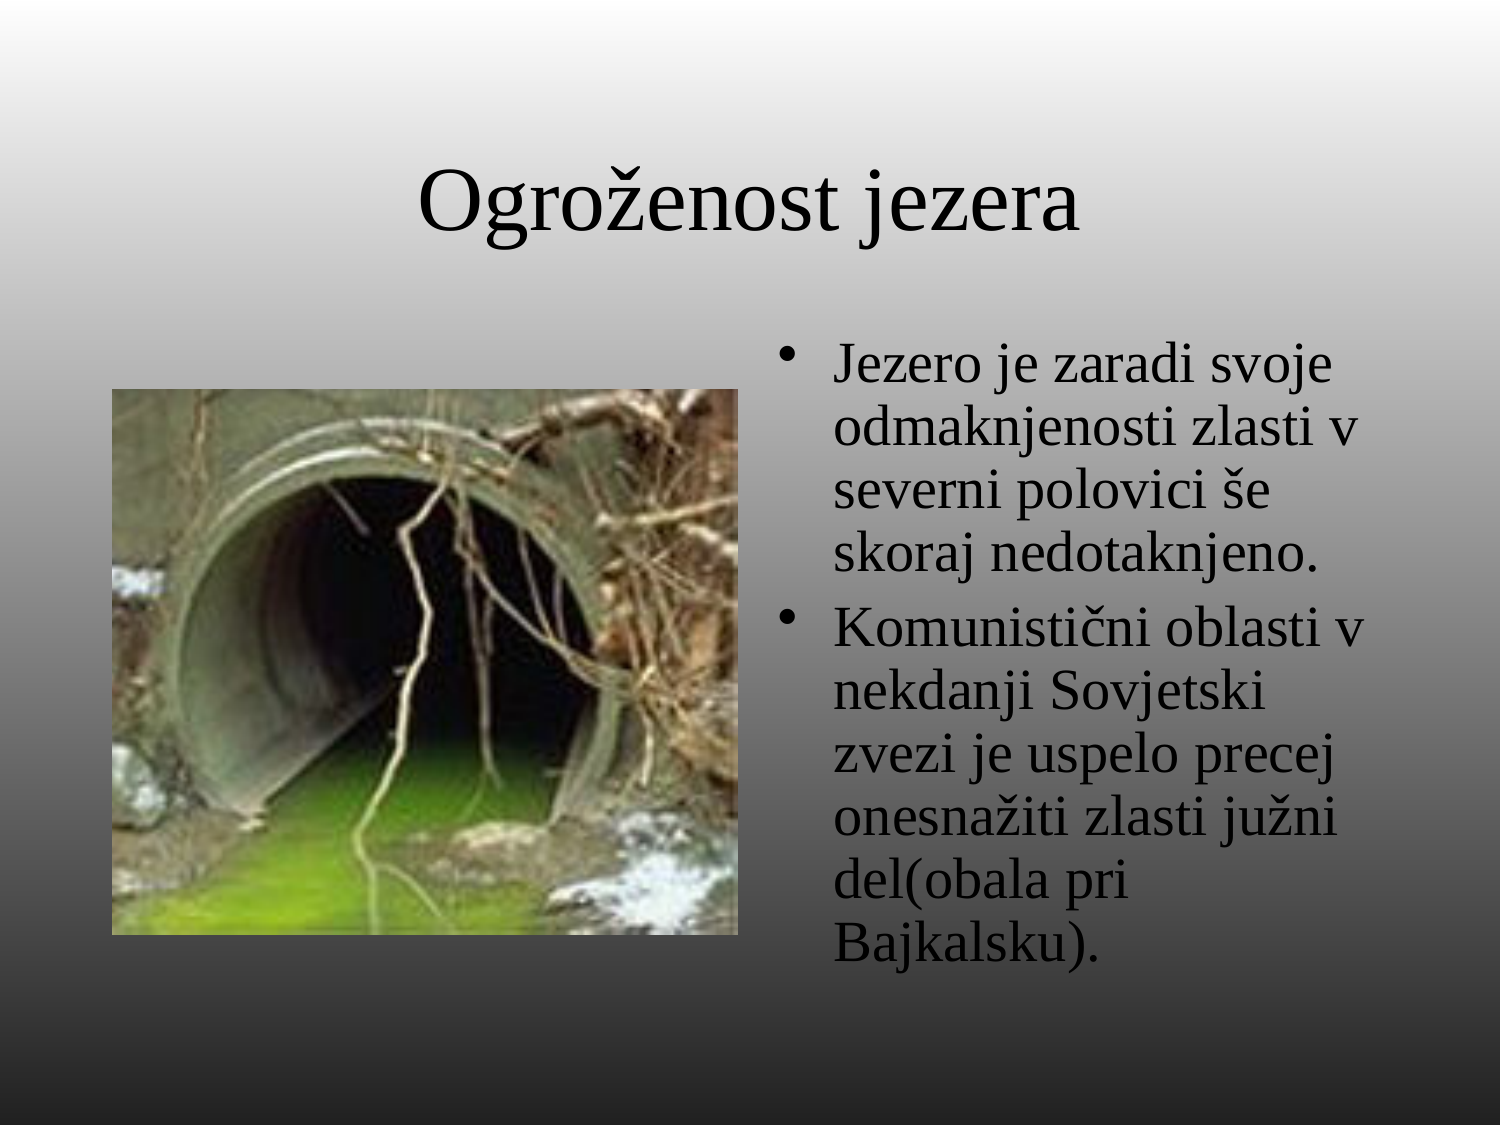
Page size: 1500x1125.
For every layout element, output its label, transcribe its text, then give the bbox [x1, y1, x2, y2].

title Ogroženost jezera [112, 99, 1388, 288]
list Jezero je zaradi svoje odmaknjenosti zlasti v severni polovici še skoraj nedotaknjeno. Komunistični oblasti v nekdanji Sovjetski zvezi je uspelo precej onesnažiti zlasti južni del(obala pri Bajkalsku). [762, 324, 1388, 1000]
picture [112, 389, 738, 935]
